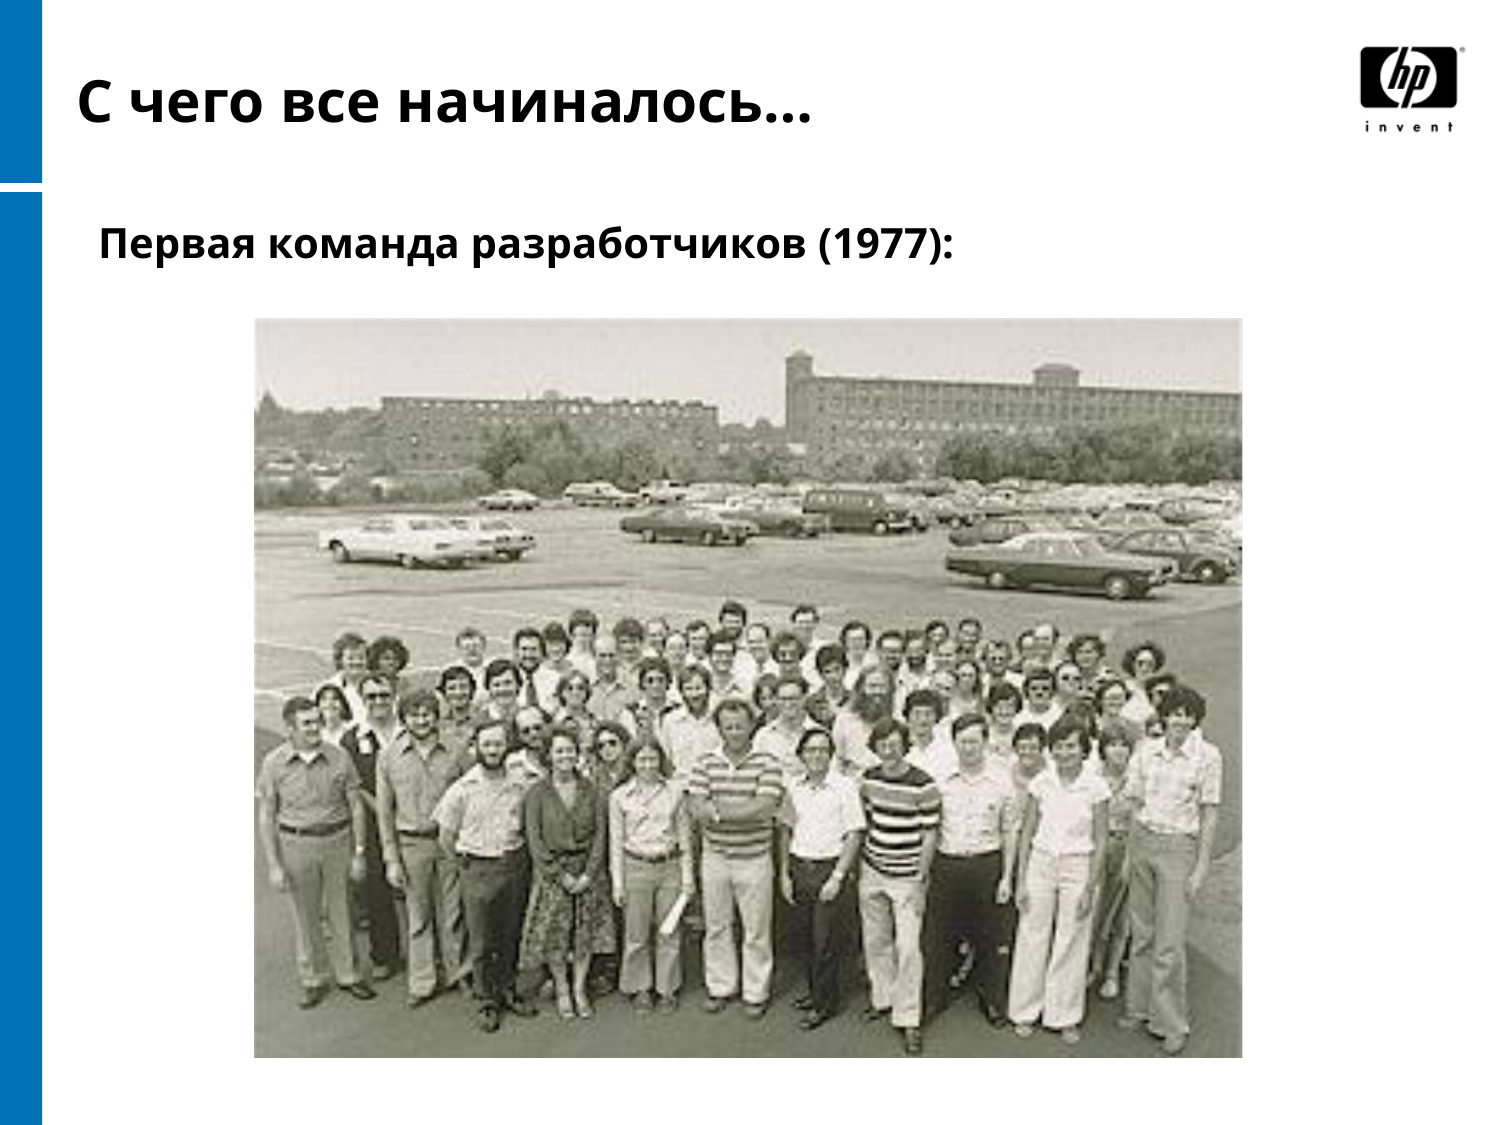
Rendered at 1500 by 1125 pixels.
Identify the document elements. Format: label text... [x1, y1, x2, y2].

text_box С чего все начиналось… [76, 31, 1280, 167]
picture [254, 318, 1243, 1058]
text_box Первая команда разработчиков (1977): [80, 207, 1365, 300]
picture [1350, 37, 1472, 141]
